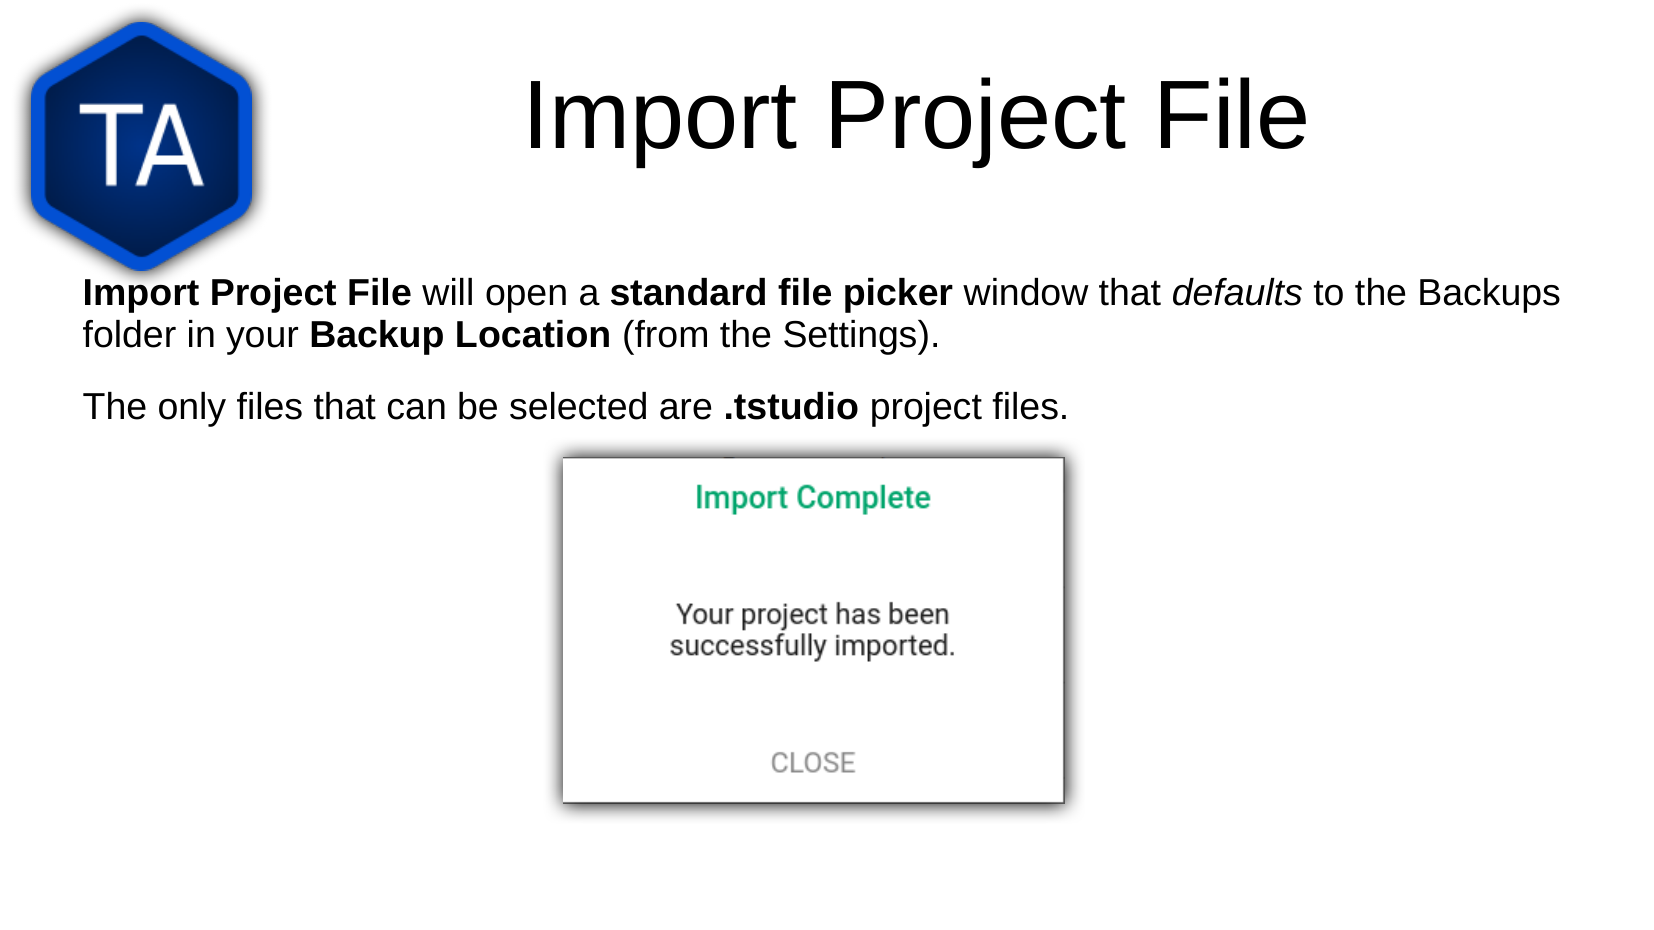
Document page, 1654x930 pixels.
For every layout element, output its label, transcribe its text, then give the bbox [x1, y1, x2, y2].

picture [563, 457, 1065, 805]
title Import Project File [263, 37, 1571, 193]
picture [31, 22, 252, 271]
list Import Project File will open a standard file picker window that defaults to the Backups folder in your Backup Location (from the Settings). The only files that can be selected are .tstudio project files. [82, 271, 1571, 757]
